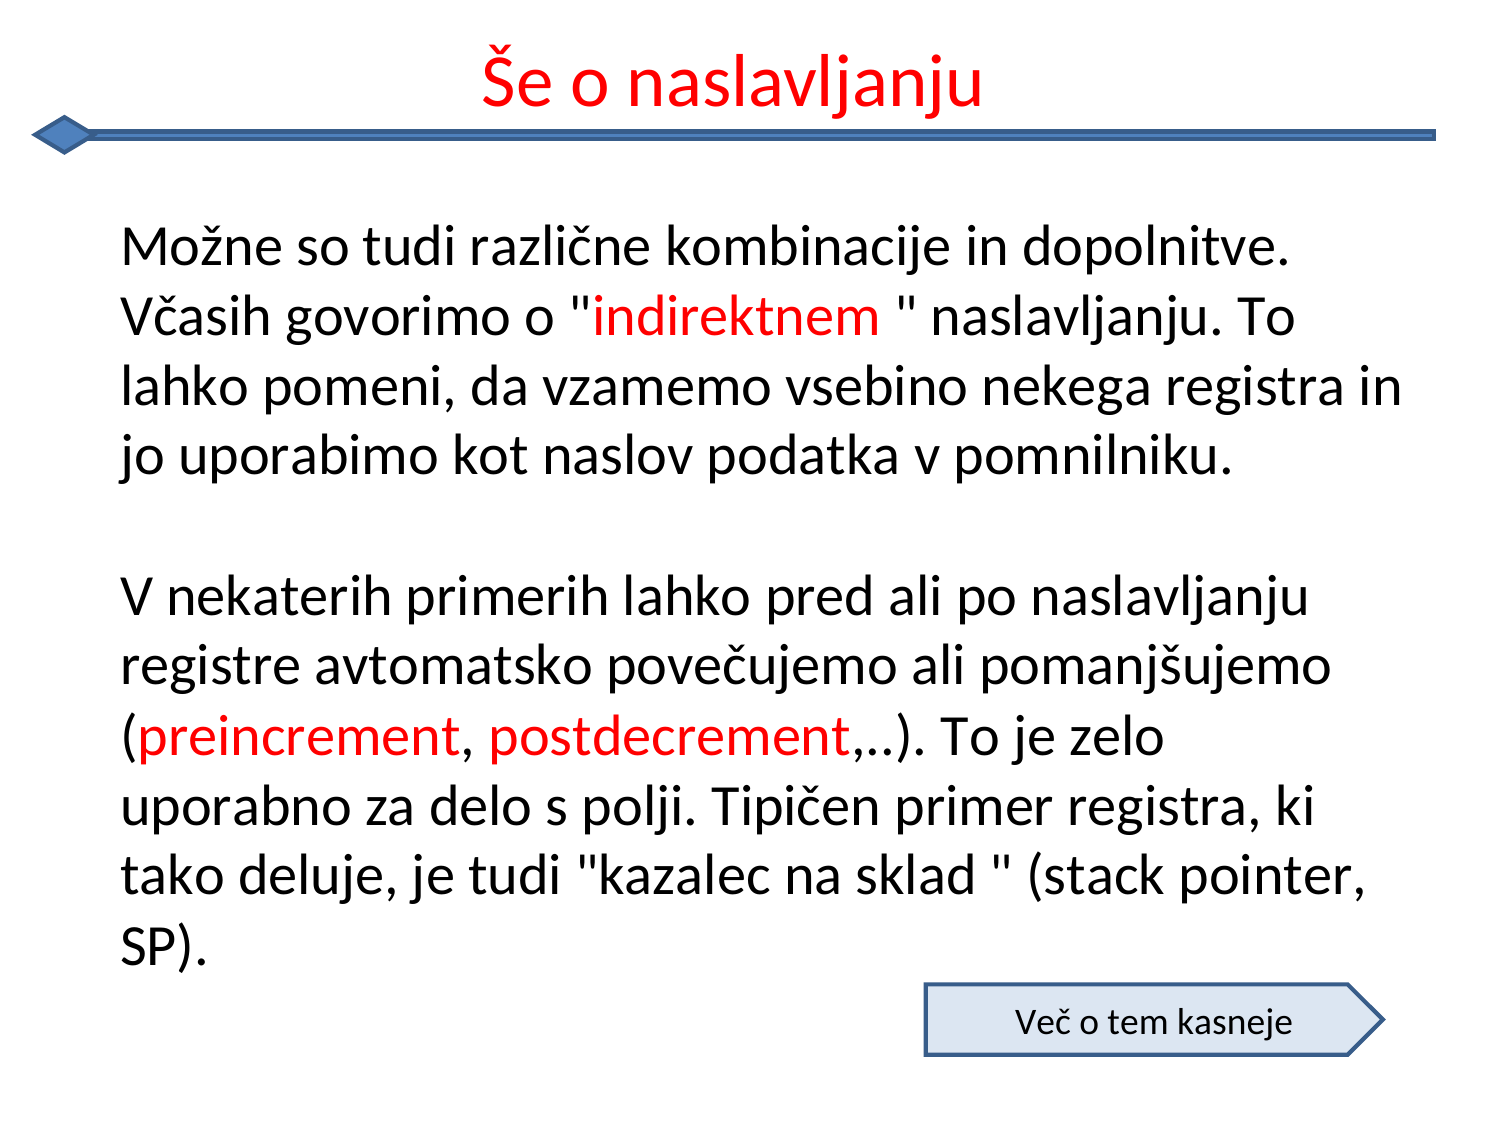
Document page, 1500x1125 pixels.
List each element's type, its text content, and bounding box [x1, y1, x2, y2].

text_box Več o tem kasneje [925, 984, 1383, 1055]
title Še o naslavljanju [58, 0, 1409, 153]
text_box Možne so tudi različne kombinacije in dopolnitve. Včasih govorimo o "indirektnem " naslavljanju. To lahko pomeni, da vzamemo vsebino nekega registra in jo uporabimo kot naslov podatka v pomnilniku. V nekaterih primerih lahko pred ali po naslavljanju registre avtomatsko povečujemo ali pomanjšujemo (preincrement, postdecrement,..). To je zelo uporabno za delo s polji. Tipičen primer registra, ki tako deluje, je tudi "kazalec na sklad " (stack pointer, SP). [105, 199, 1418, 1055]
